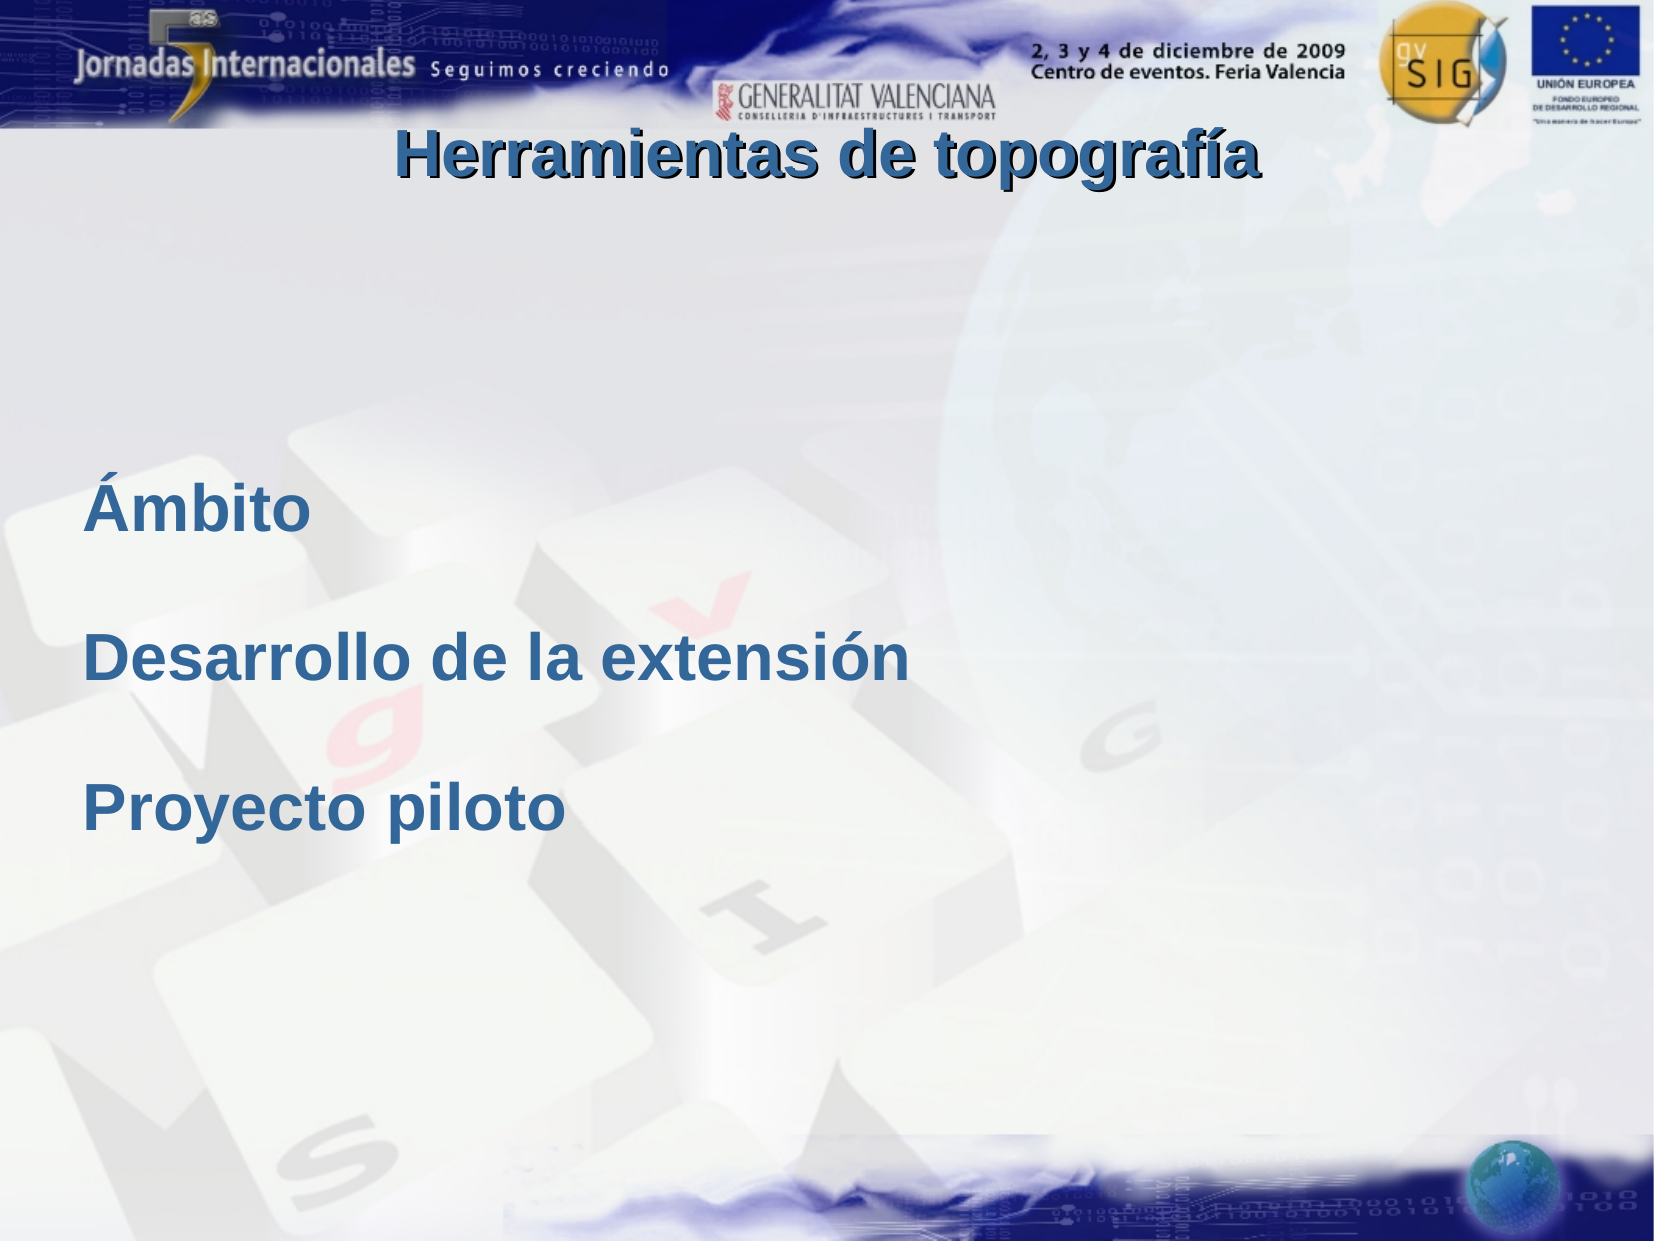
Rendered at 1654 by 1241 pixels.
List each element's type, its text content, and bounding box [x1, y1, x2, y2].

picture [0, 0, 1654, 1241]
title Herramientas de topografía [82, 56, 1571, 250]
subtitle Ámbito Desarrollo de la extensión Proyecto piloto [82, 297, 1571, 1102]
